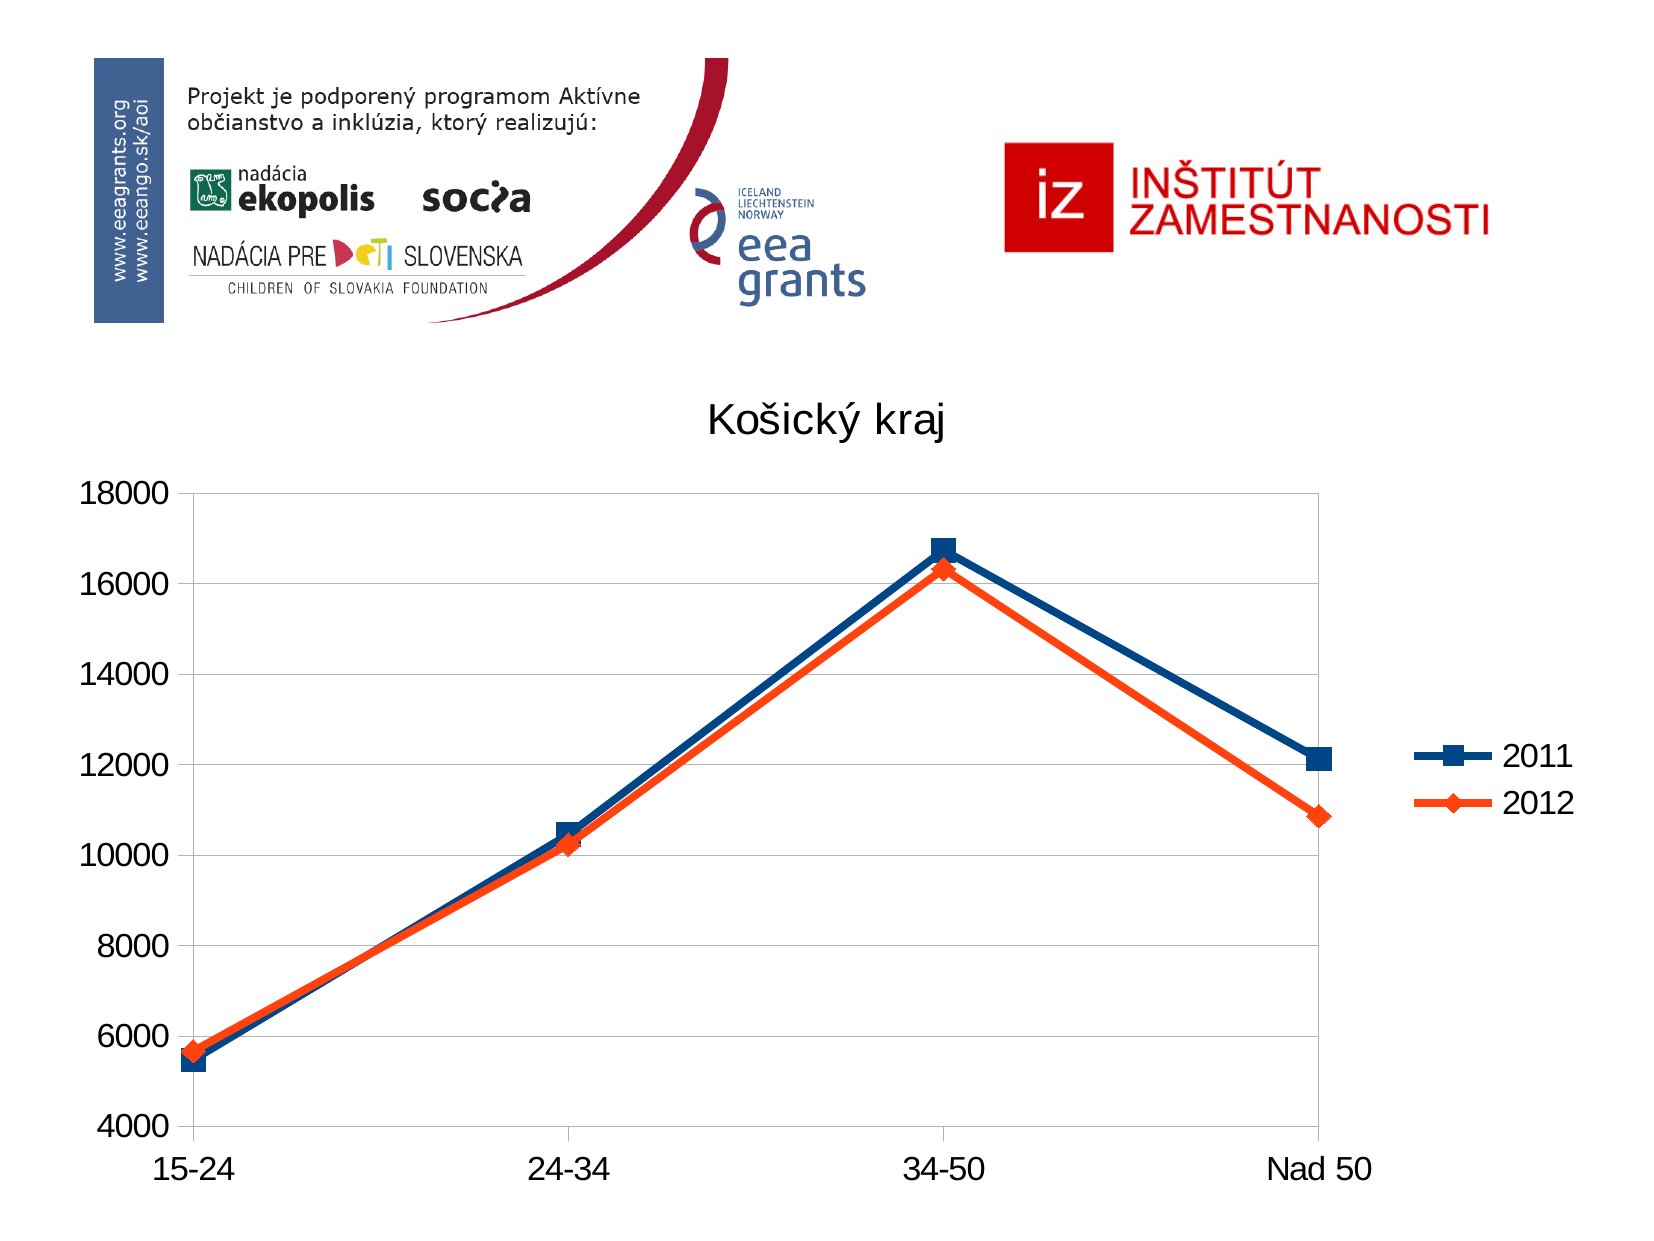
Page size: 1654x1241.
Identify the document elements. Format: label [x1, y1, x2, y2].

chart [47, 354, 1607, 1205]
picture [944, 47, 1548, 343]
picture [94, 58, 887, 324]
